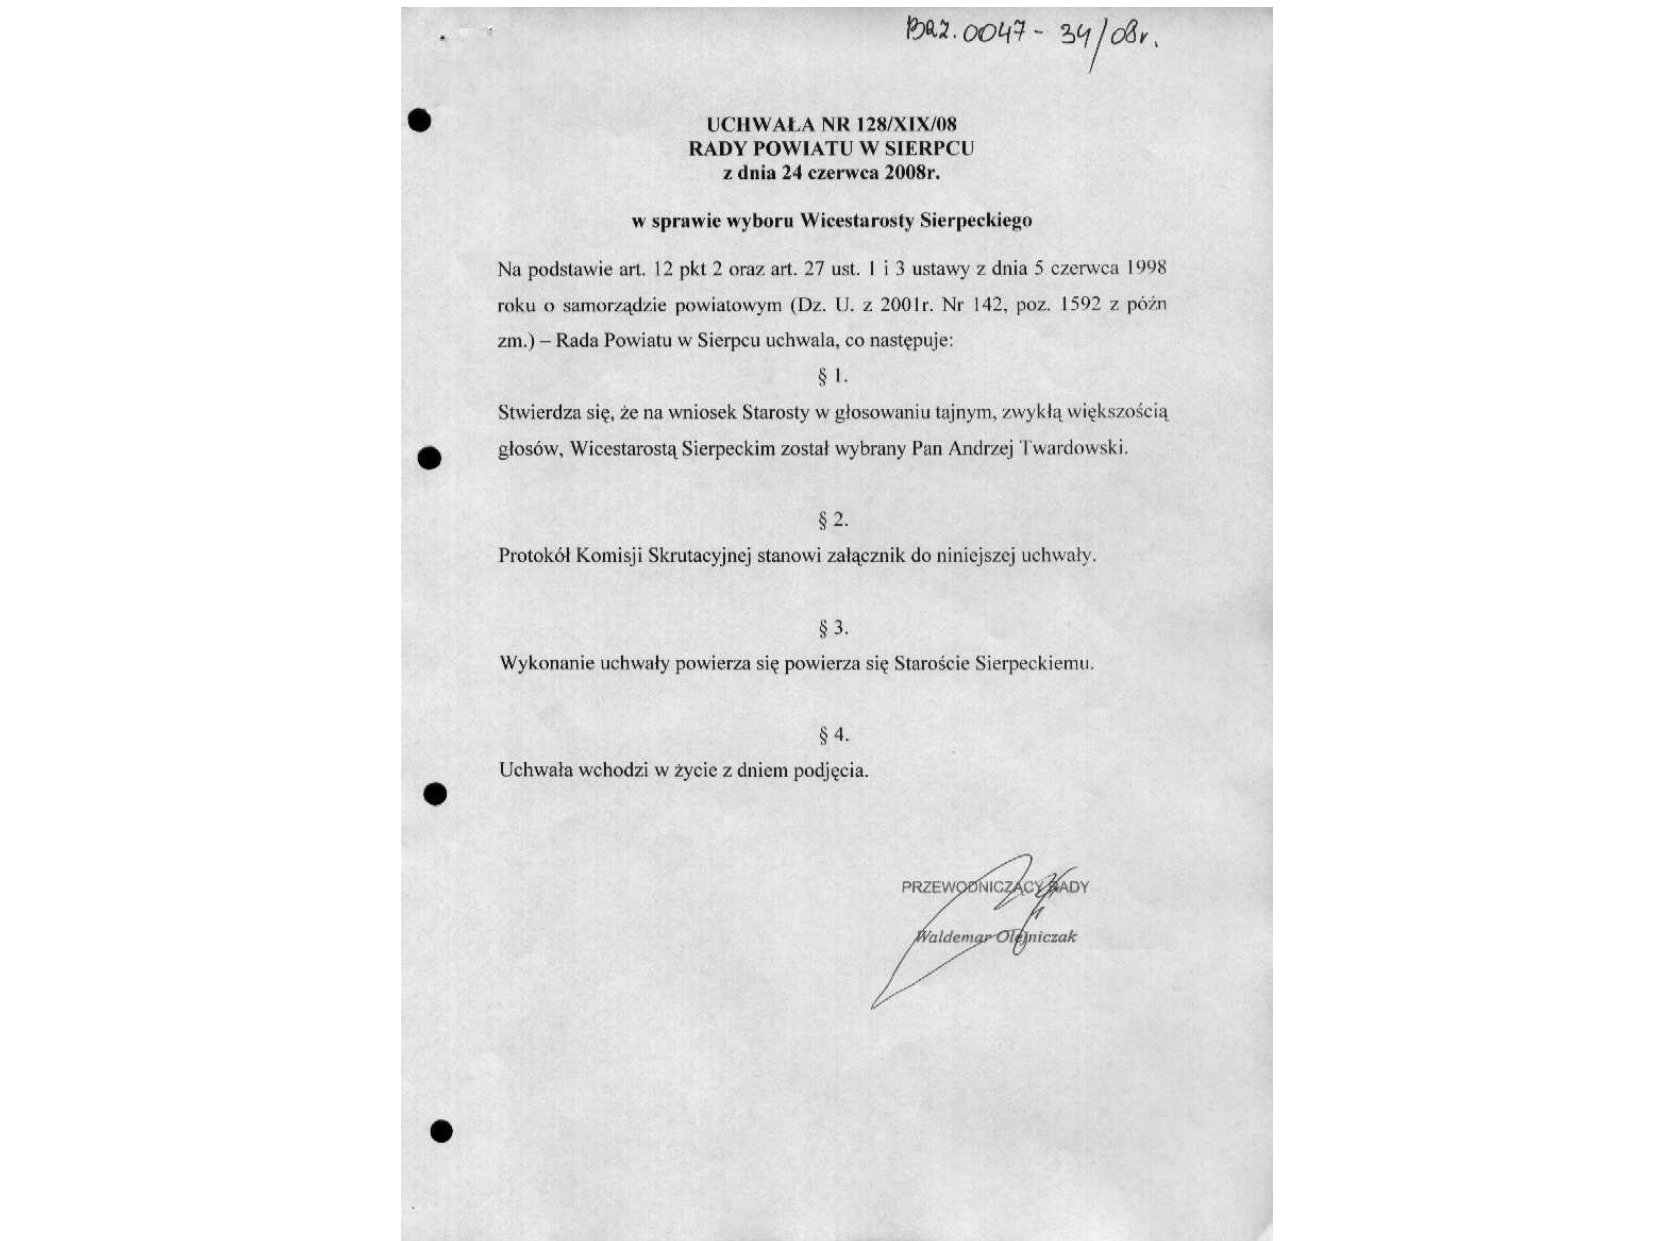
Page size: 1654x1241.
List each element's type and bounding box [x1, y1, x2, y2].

picture [401, 7, 1273, 1241]
